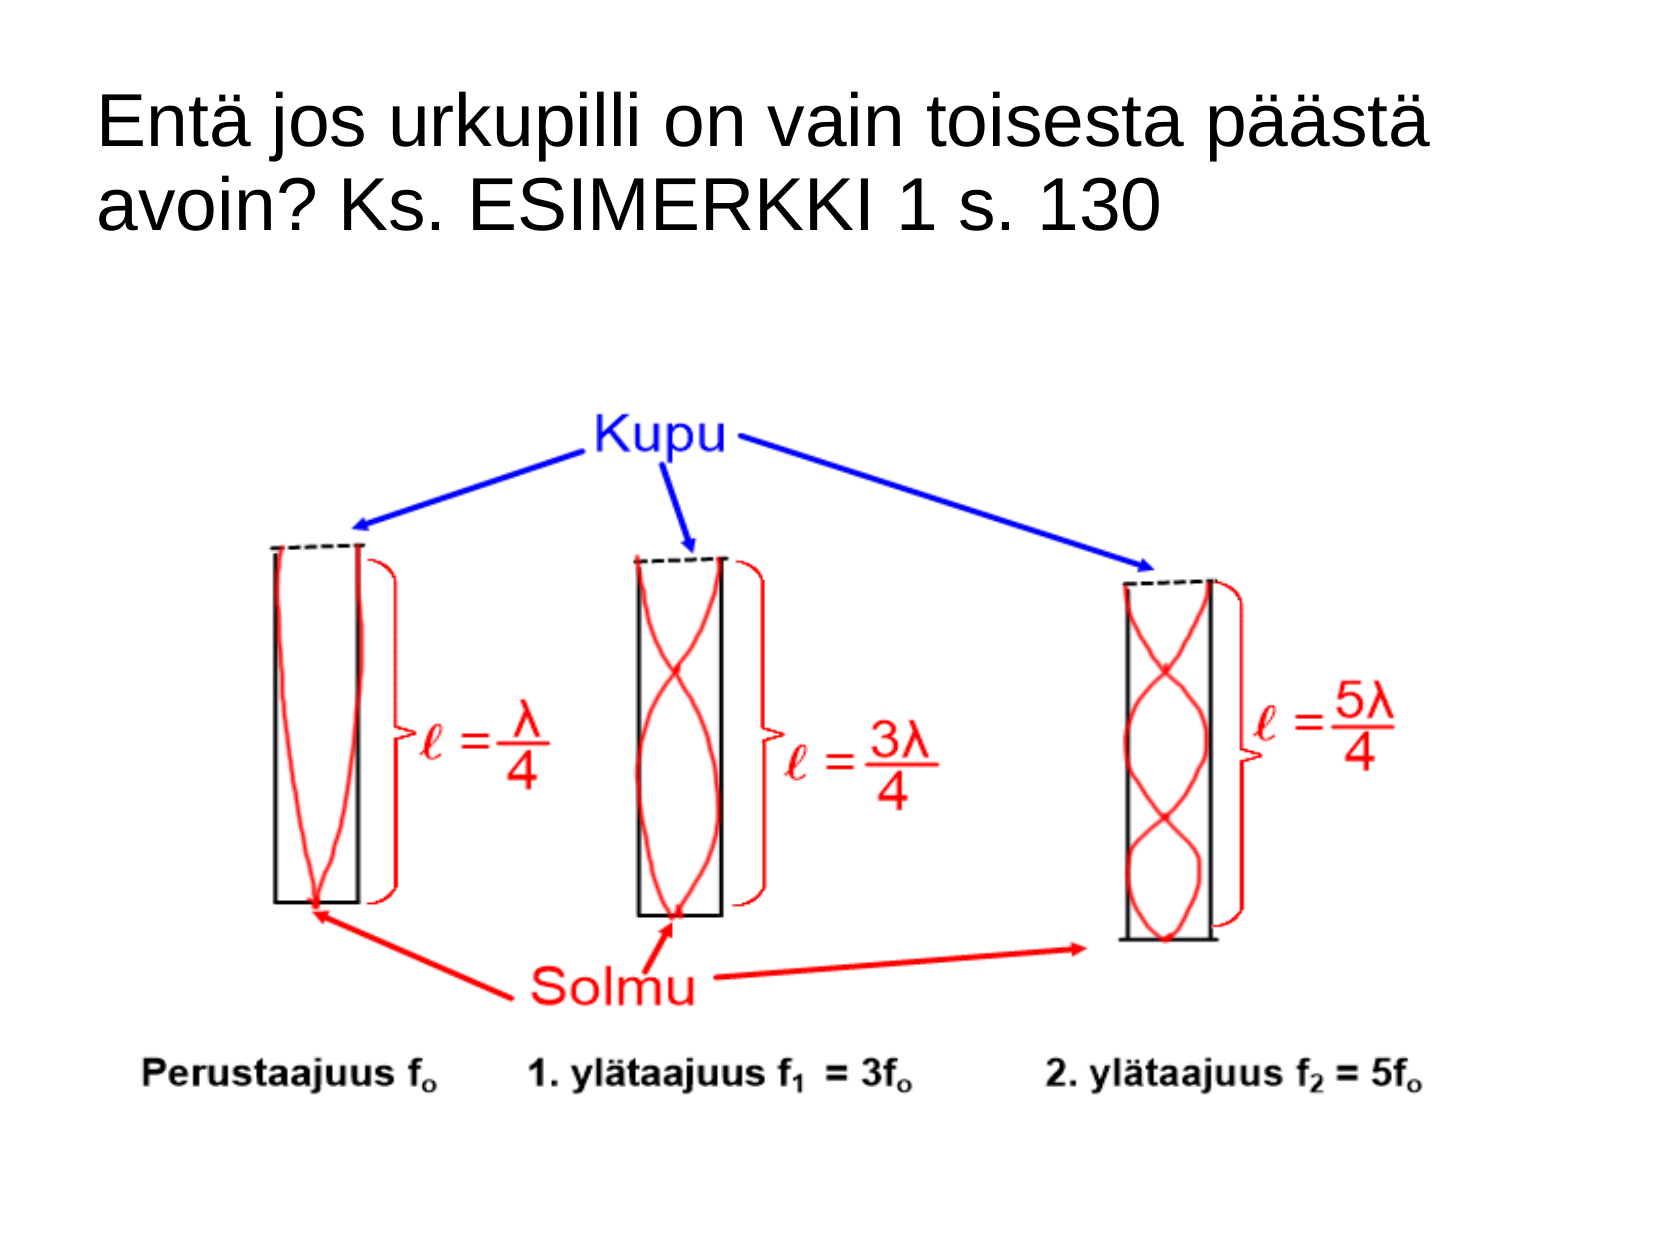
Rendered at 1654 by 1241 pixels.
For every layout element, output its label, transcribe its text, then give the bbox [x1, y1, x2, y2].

picture [83, 356, 1477, 1158]
text_box Entä jos urkupilli on vain toisesta päästä avoin? Ks. ESIMERKKI 1 s. 130 [81, 70, 1583, 272]
